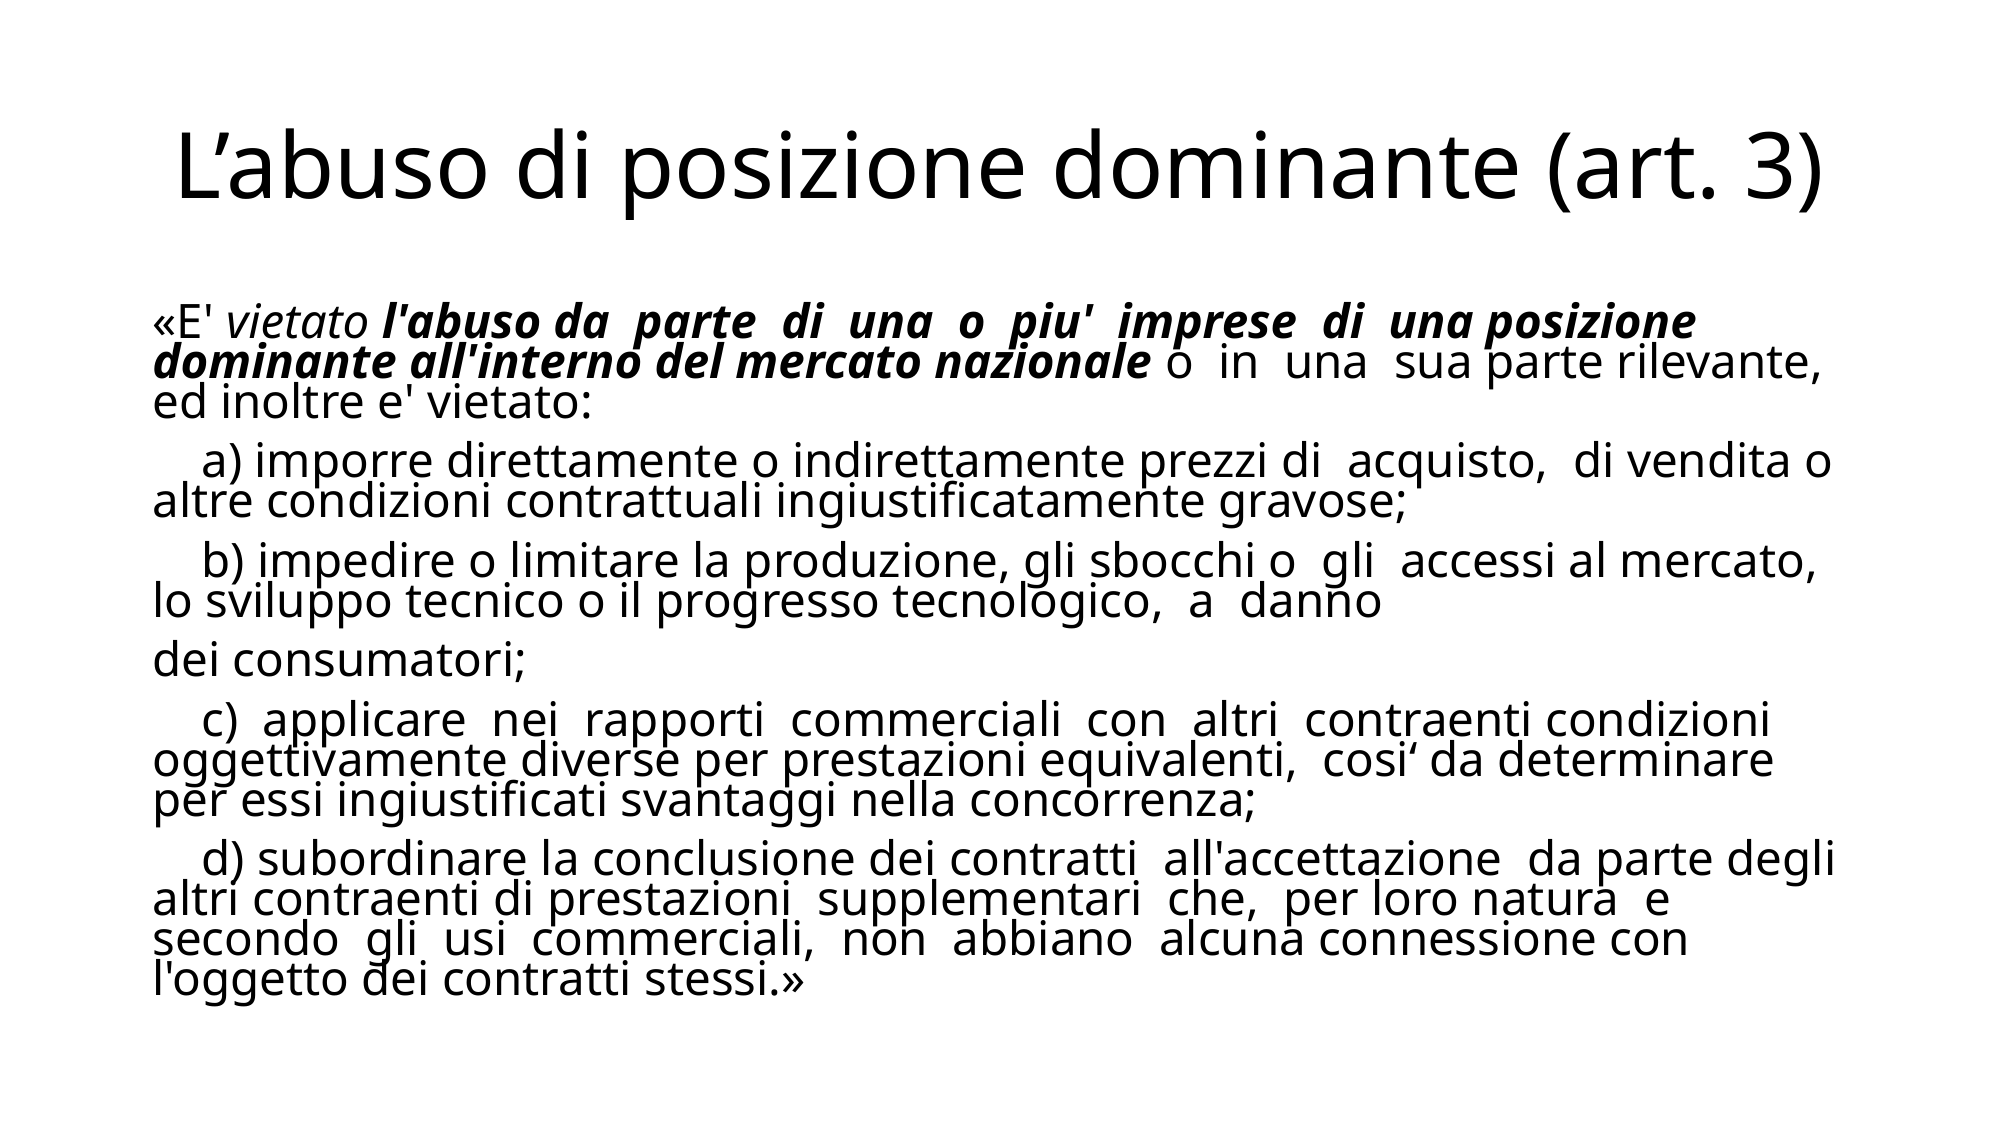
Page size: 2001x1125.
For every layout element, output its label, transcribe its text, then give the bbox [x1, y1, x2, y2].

list «E' vietato l'abuso da parte di una o piu' imprese di una posizione dominante all'interno del mercato nazionale o in una sua parte rilevante, ed inoltre e' vietato: a) imporre direttamente o indirettamente prezzi di acquisto, di vendita o altre condizioni contrattuali ingiustificatamente gravose; b) impedire o limitare la produzione, gli sbocchi o gli accessi al mercato, lo sviluppo tecnico o il progresso tecnologico, a danno dei consumatori; c) applicare nei rapporti commerciali con altri contraenti condizioni oggettivamente diverse per prestazioni equivalenti, cosi‘ da determinare per essi ingiustificati svantaggi nella concorrenza; d) subordinare la conclusione dei contratti all'accettazione da parte degli altri contraenti di prestazioni supplementari che, per loro natura e secondo gli usi commerciali, non abbiano alcuna connessione con l'oggetto dei contratti stessi.» [137, 299, 1863, 1014]
title L’abuso di posizione dominante (art. 3) [137, 59, 1863, 278]
